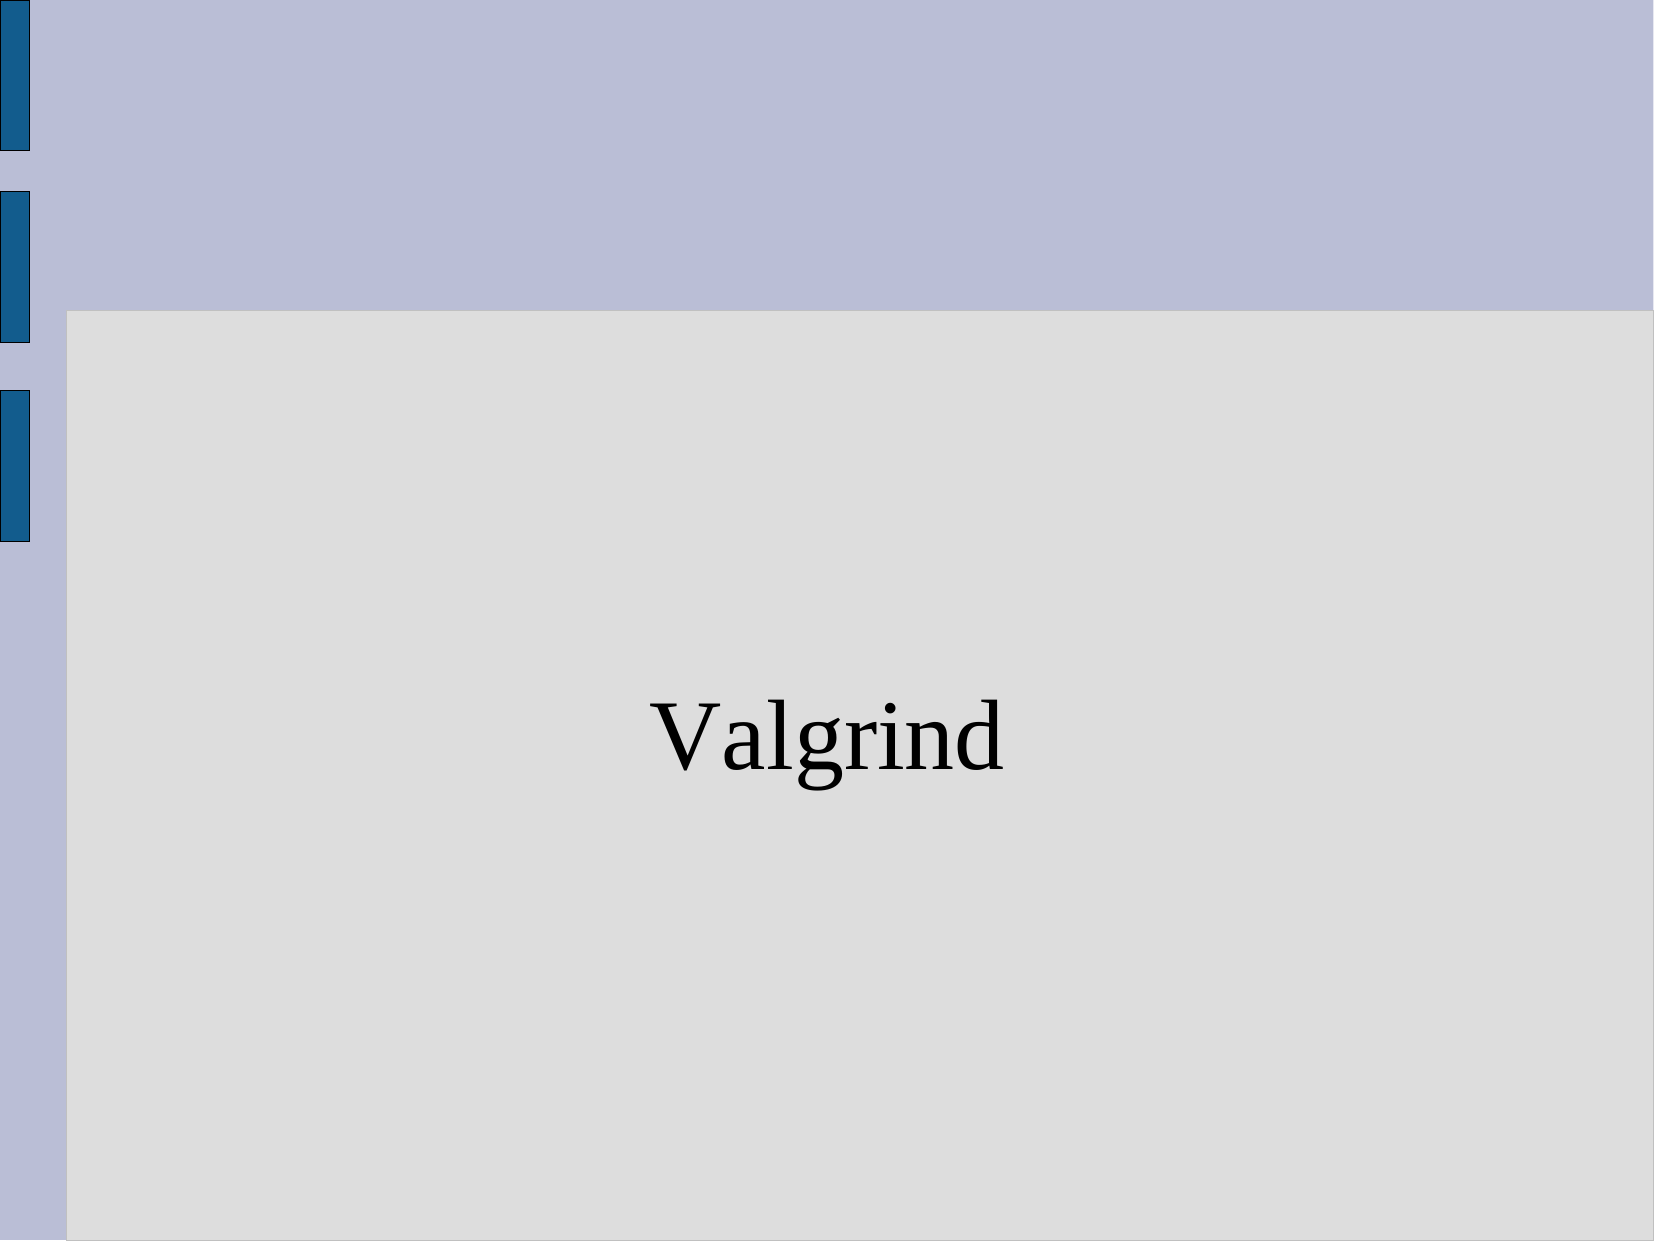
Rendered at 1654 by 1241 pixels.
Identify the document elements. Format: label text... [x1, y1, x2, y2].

subtitle Valgrind [121, 344, 1534, 1127]
